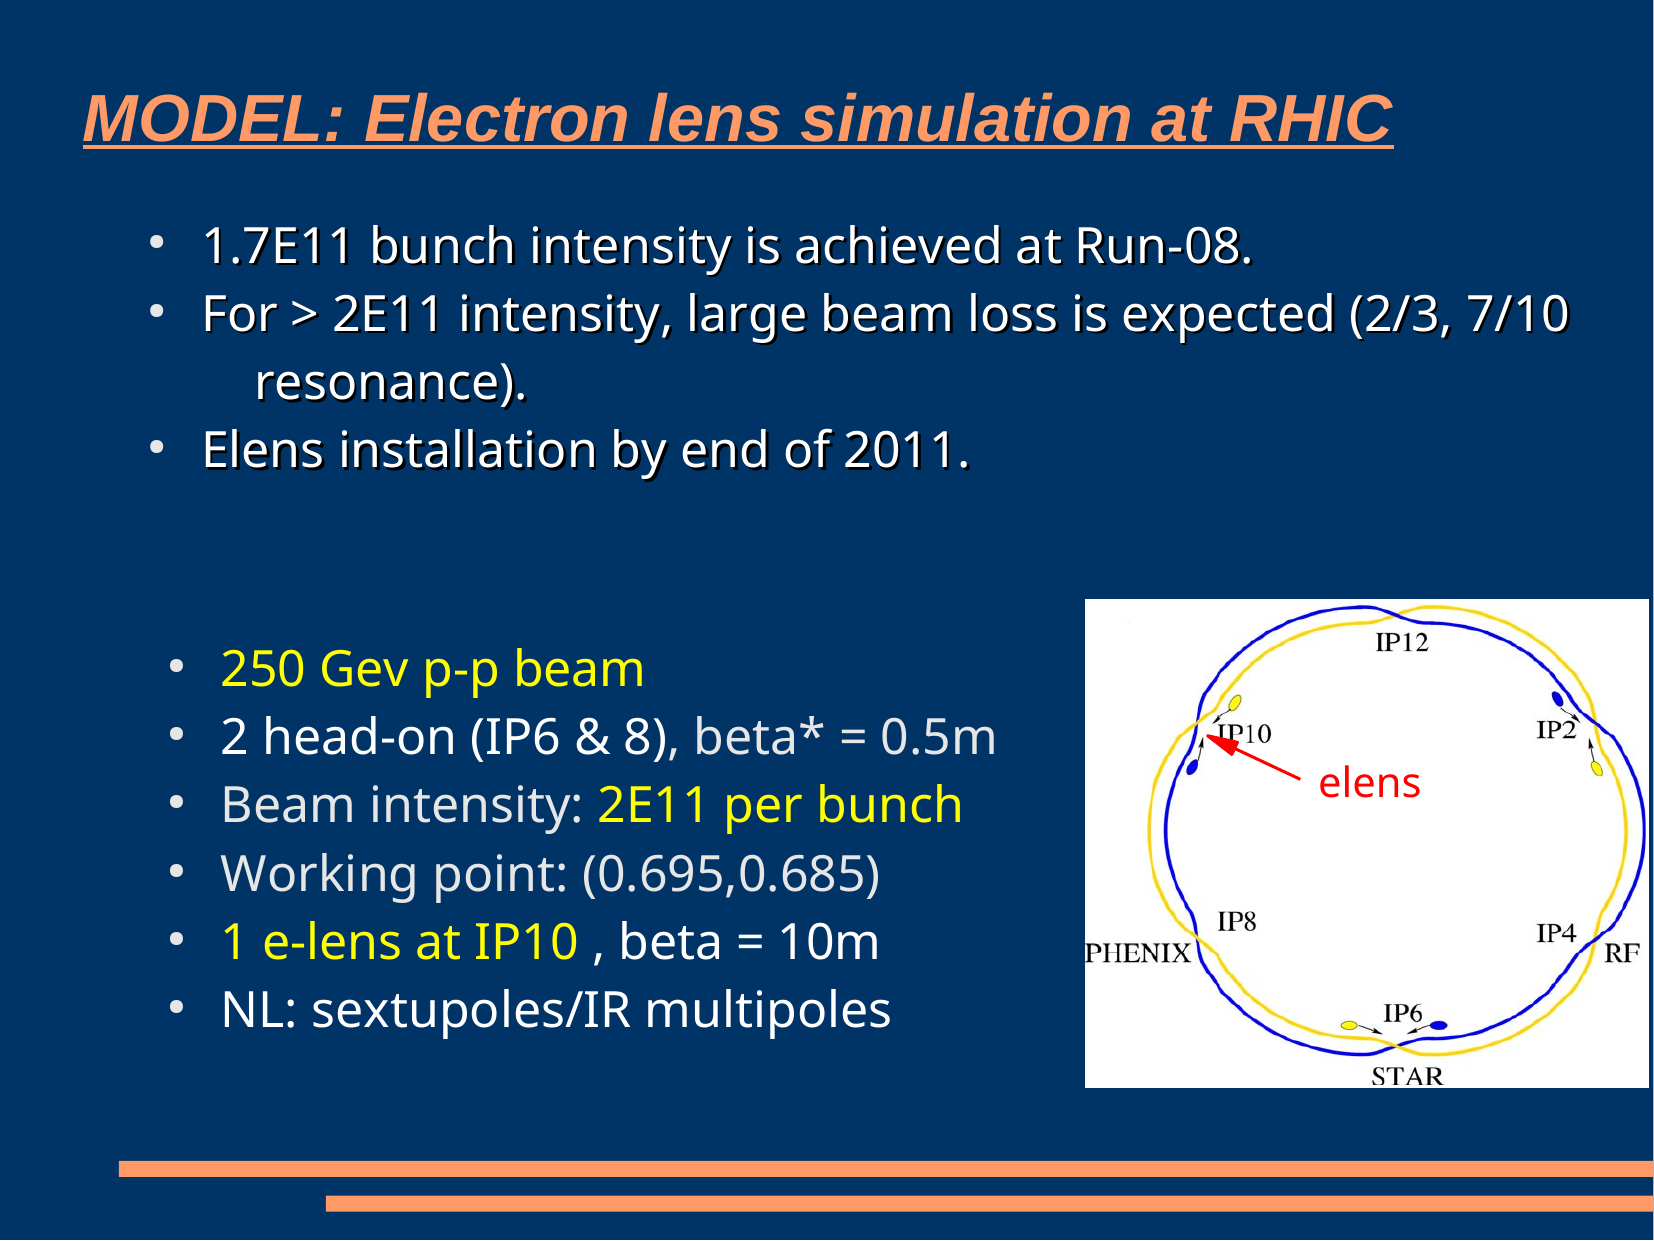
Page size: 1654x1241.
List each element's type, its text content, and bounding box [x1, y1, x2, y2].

title MODEL: Electron lens simulation at RHIC [82, 49, 1571, 188]
list 250 Gev p-p beam 2 head-on (IP6 & 8), beta* = 0.5m Beam intensity: 2E11 per bunch Working point: (0.695,0.685) 1 e-lens at IP10 , beta = 10m NL: sextupoles/IR multipoles [150, 632, 1041, 1051]
picture [1085, 599, 1649, 1088]
list elens [1300, 752, 1474, 841]
list 1.7E11 bunch intensity is achieved at Run-08. For > 2E11 intensity, large beam loss is expected (2/3, 7/10 resonance). Elens installation by end of 2011. [112, 209, 1604, 488]
